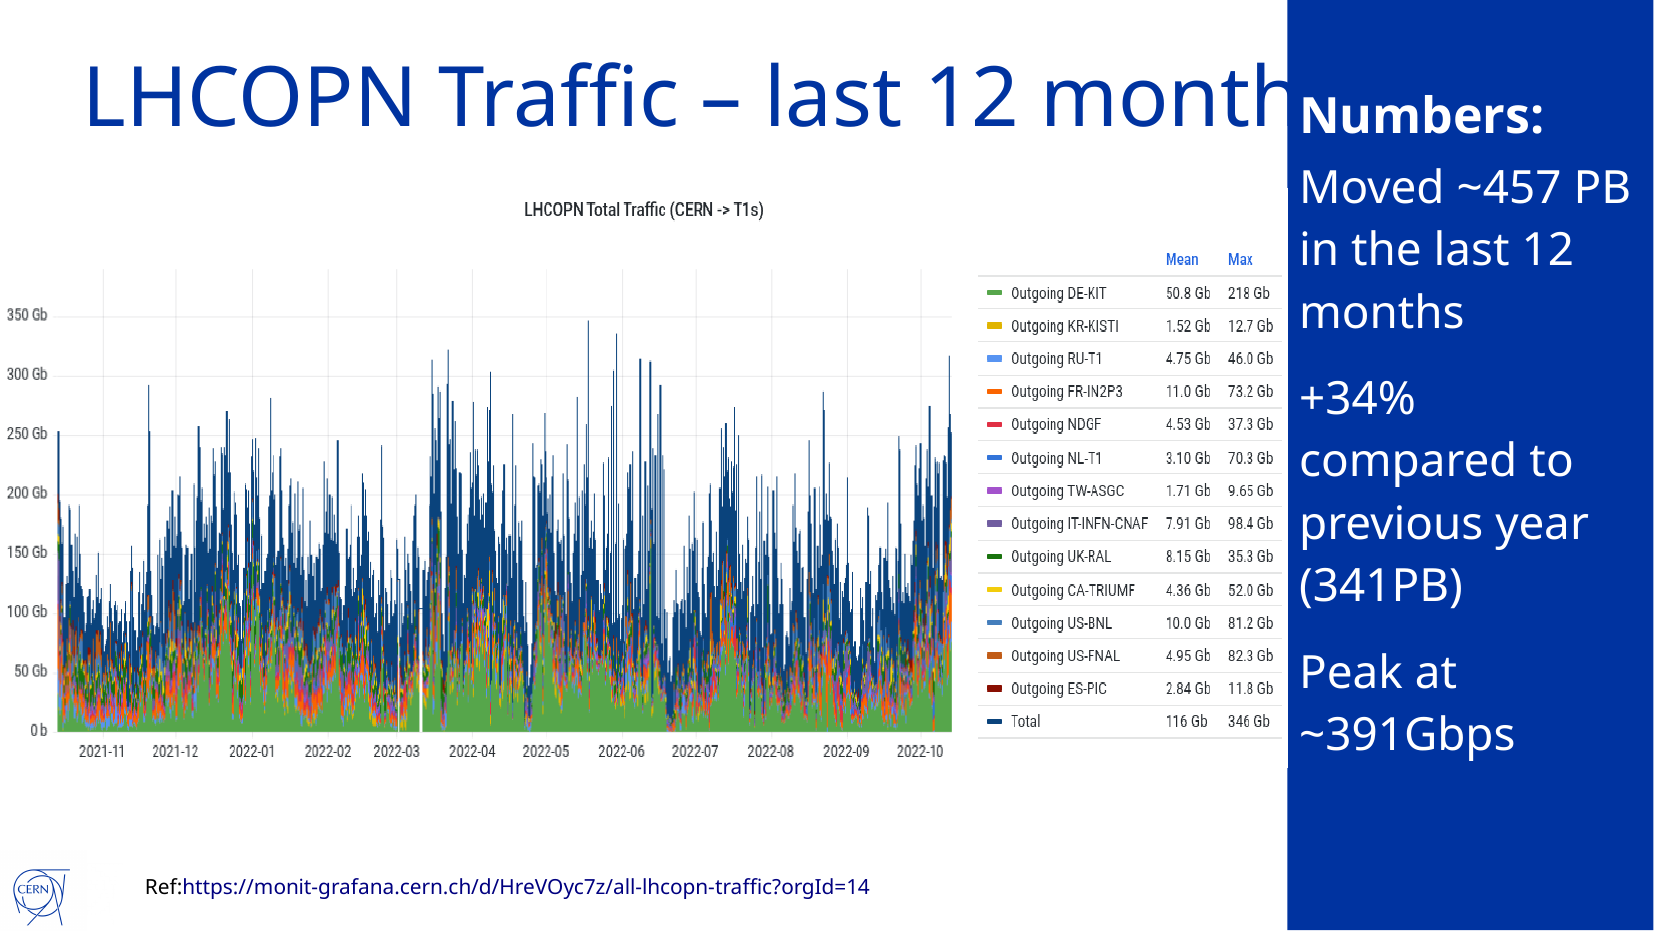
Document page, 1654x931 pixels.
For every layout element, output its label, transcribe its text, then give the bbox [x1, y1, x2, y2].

title LHCOPN Traffic – last 12 months [82, 37, 1287, 188]
text_box Ref:https://monit-grafana.cern.ch/d/HreVOyc7z/all-lhcopn-traffic?orgId=14 [130, 865, 1287, 931]
picture [0, 850, 127, 931]
picture [0, 188, 1288, 768]
list Numbers: Moved ~457 PB in the last 12 months +34% compared to previous year (341PB) Peak at ~391Gbps [1287, 0, 1654, 931]
